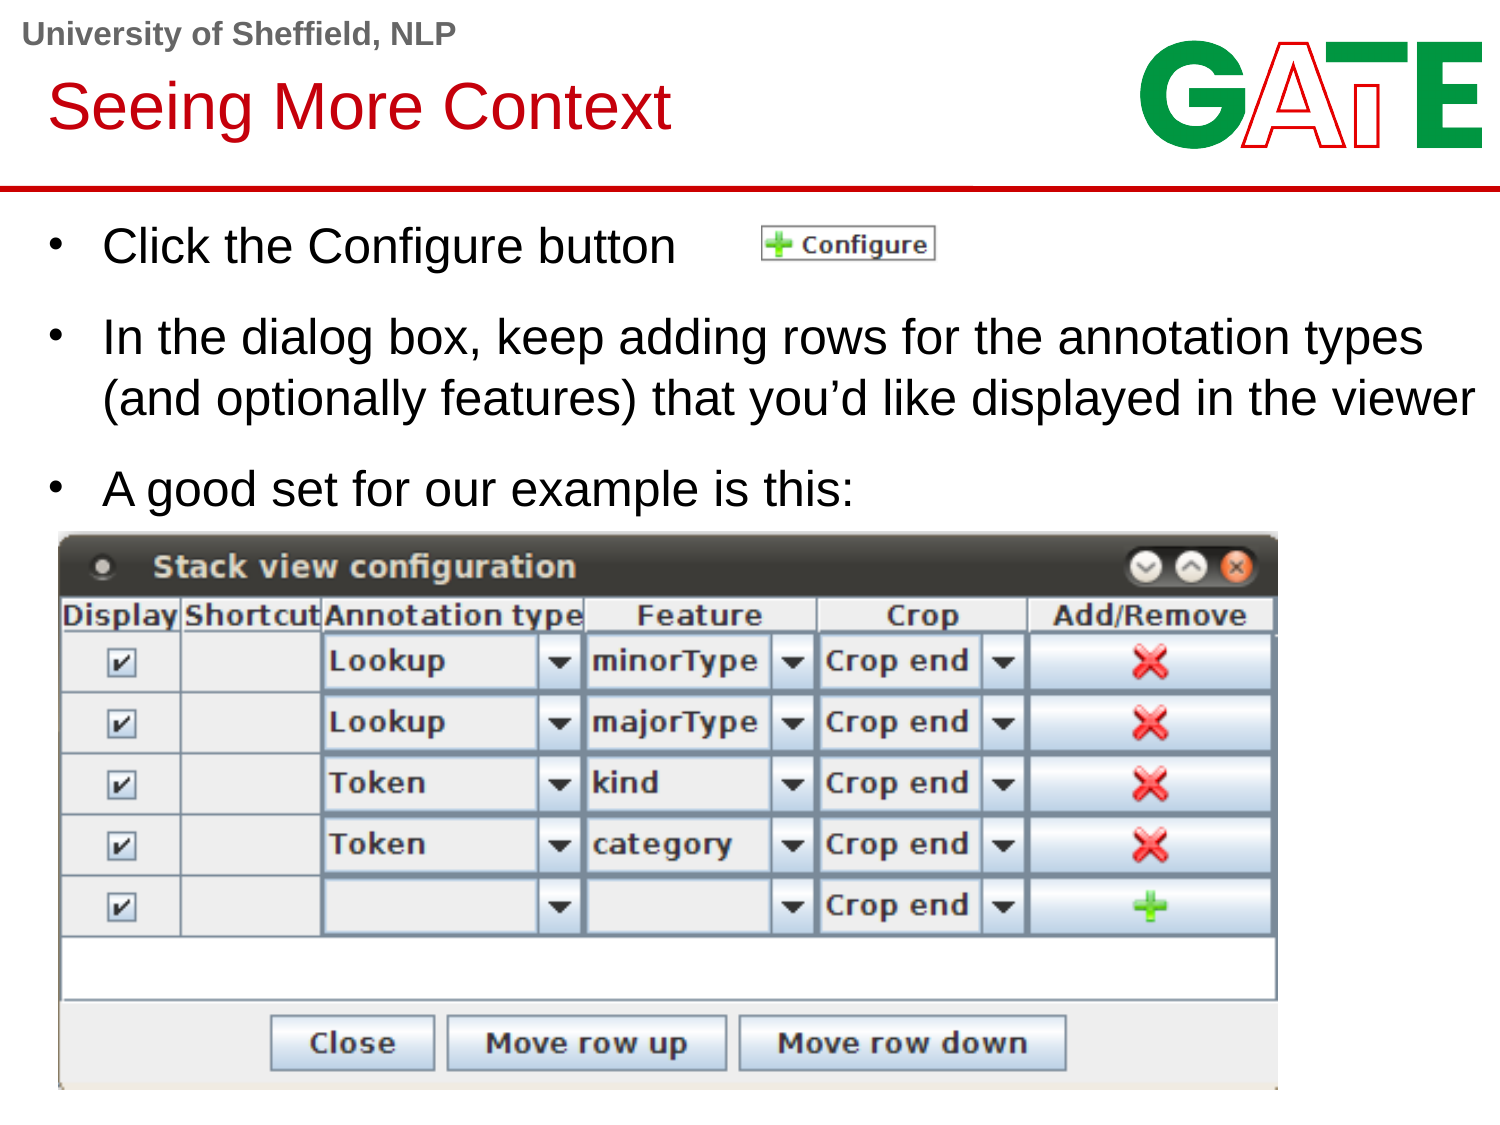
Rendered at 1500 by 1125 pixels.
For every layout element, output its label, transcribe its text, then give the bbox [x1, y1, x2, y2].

text_box Seeing More Context [47, 47, 1267, 168]
picture [1133, 23, 1489, 166]
picture [761, 222, 938, 263]
picture [58, 531, 1278, 1090]
text_box Click the Configure button In the dialog box, keep adding rows for the annotation types (and optionally features) that you’d like displayed in the viewer A good set for our example is this: [47, 212, 1500, 1063]
